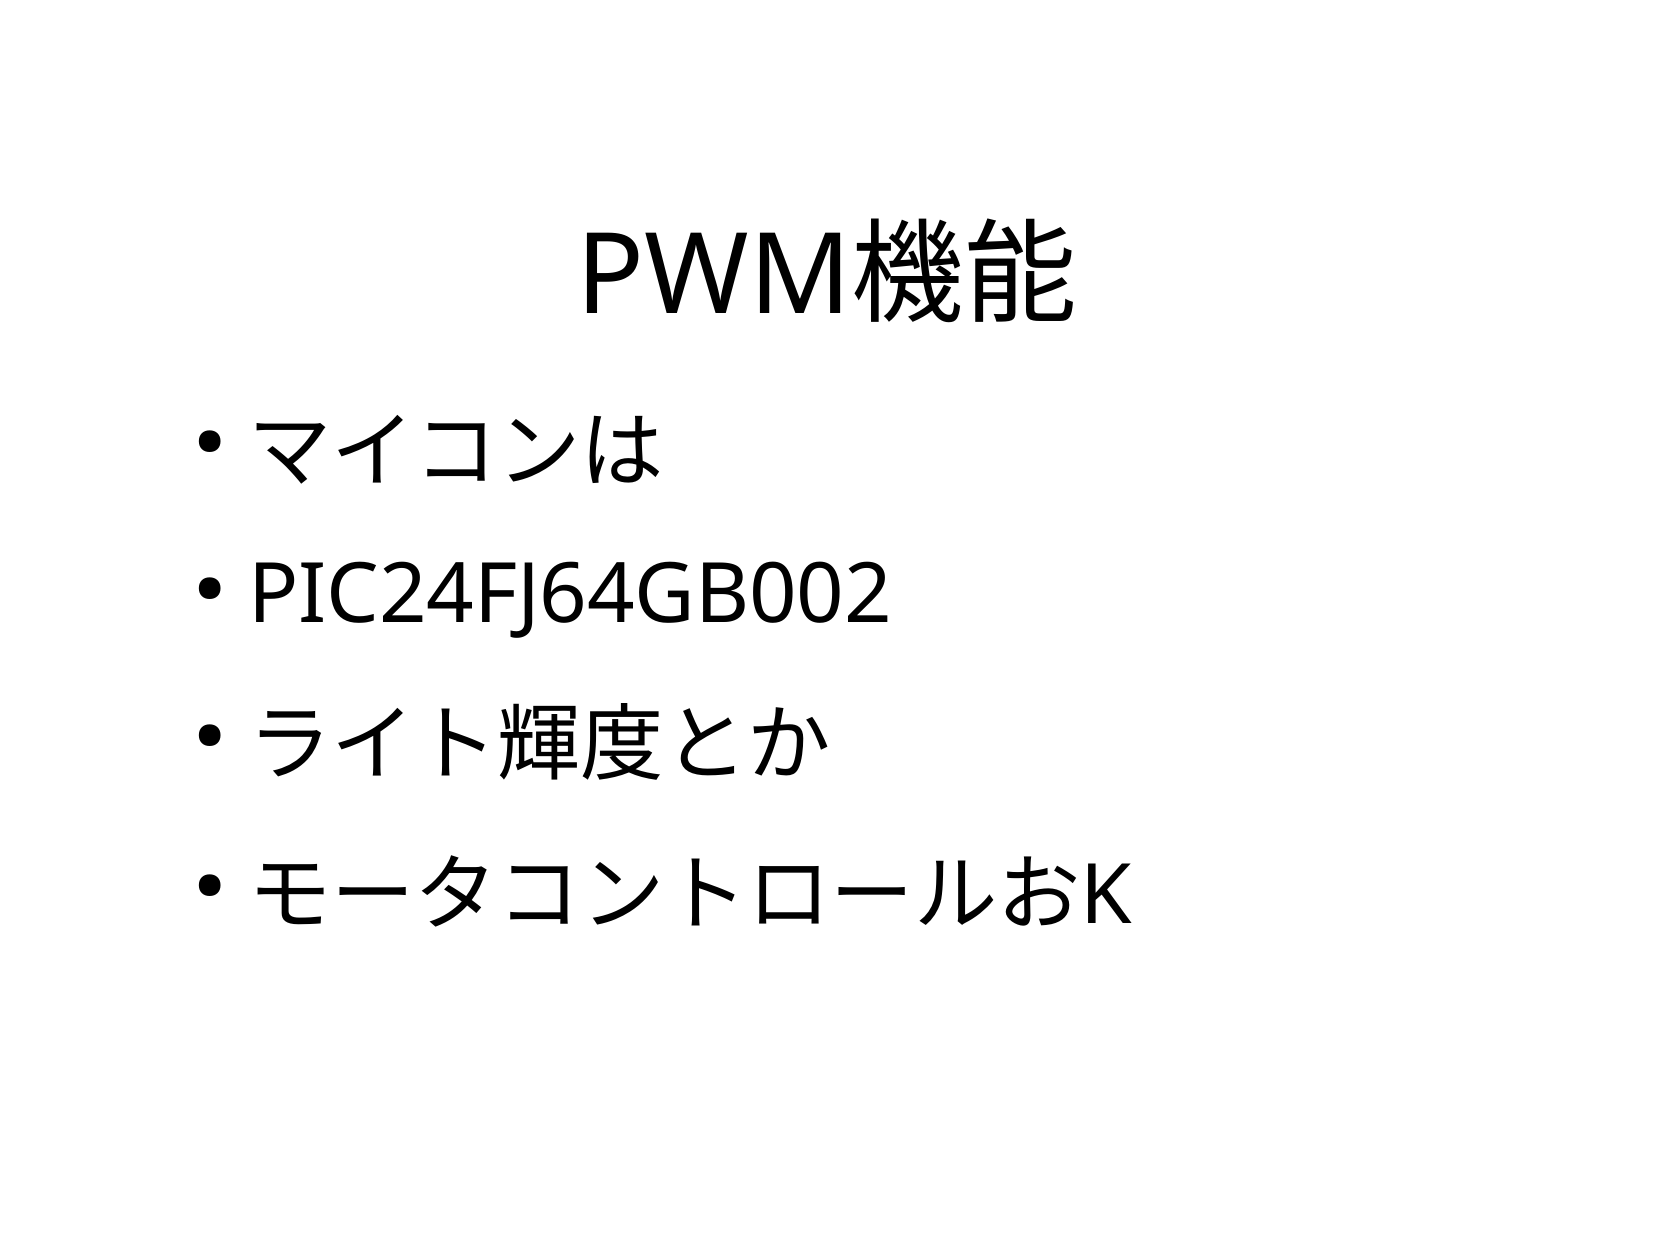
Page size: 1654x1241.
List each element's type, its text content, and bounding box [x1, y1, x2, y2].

title PWM機能 [82, 161, 1571, 369]
list マイコンは PIC24FJ64GB002 ライト輝度とか モータコントロールおK [177, 383, 1571, 1203]
